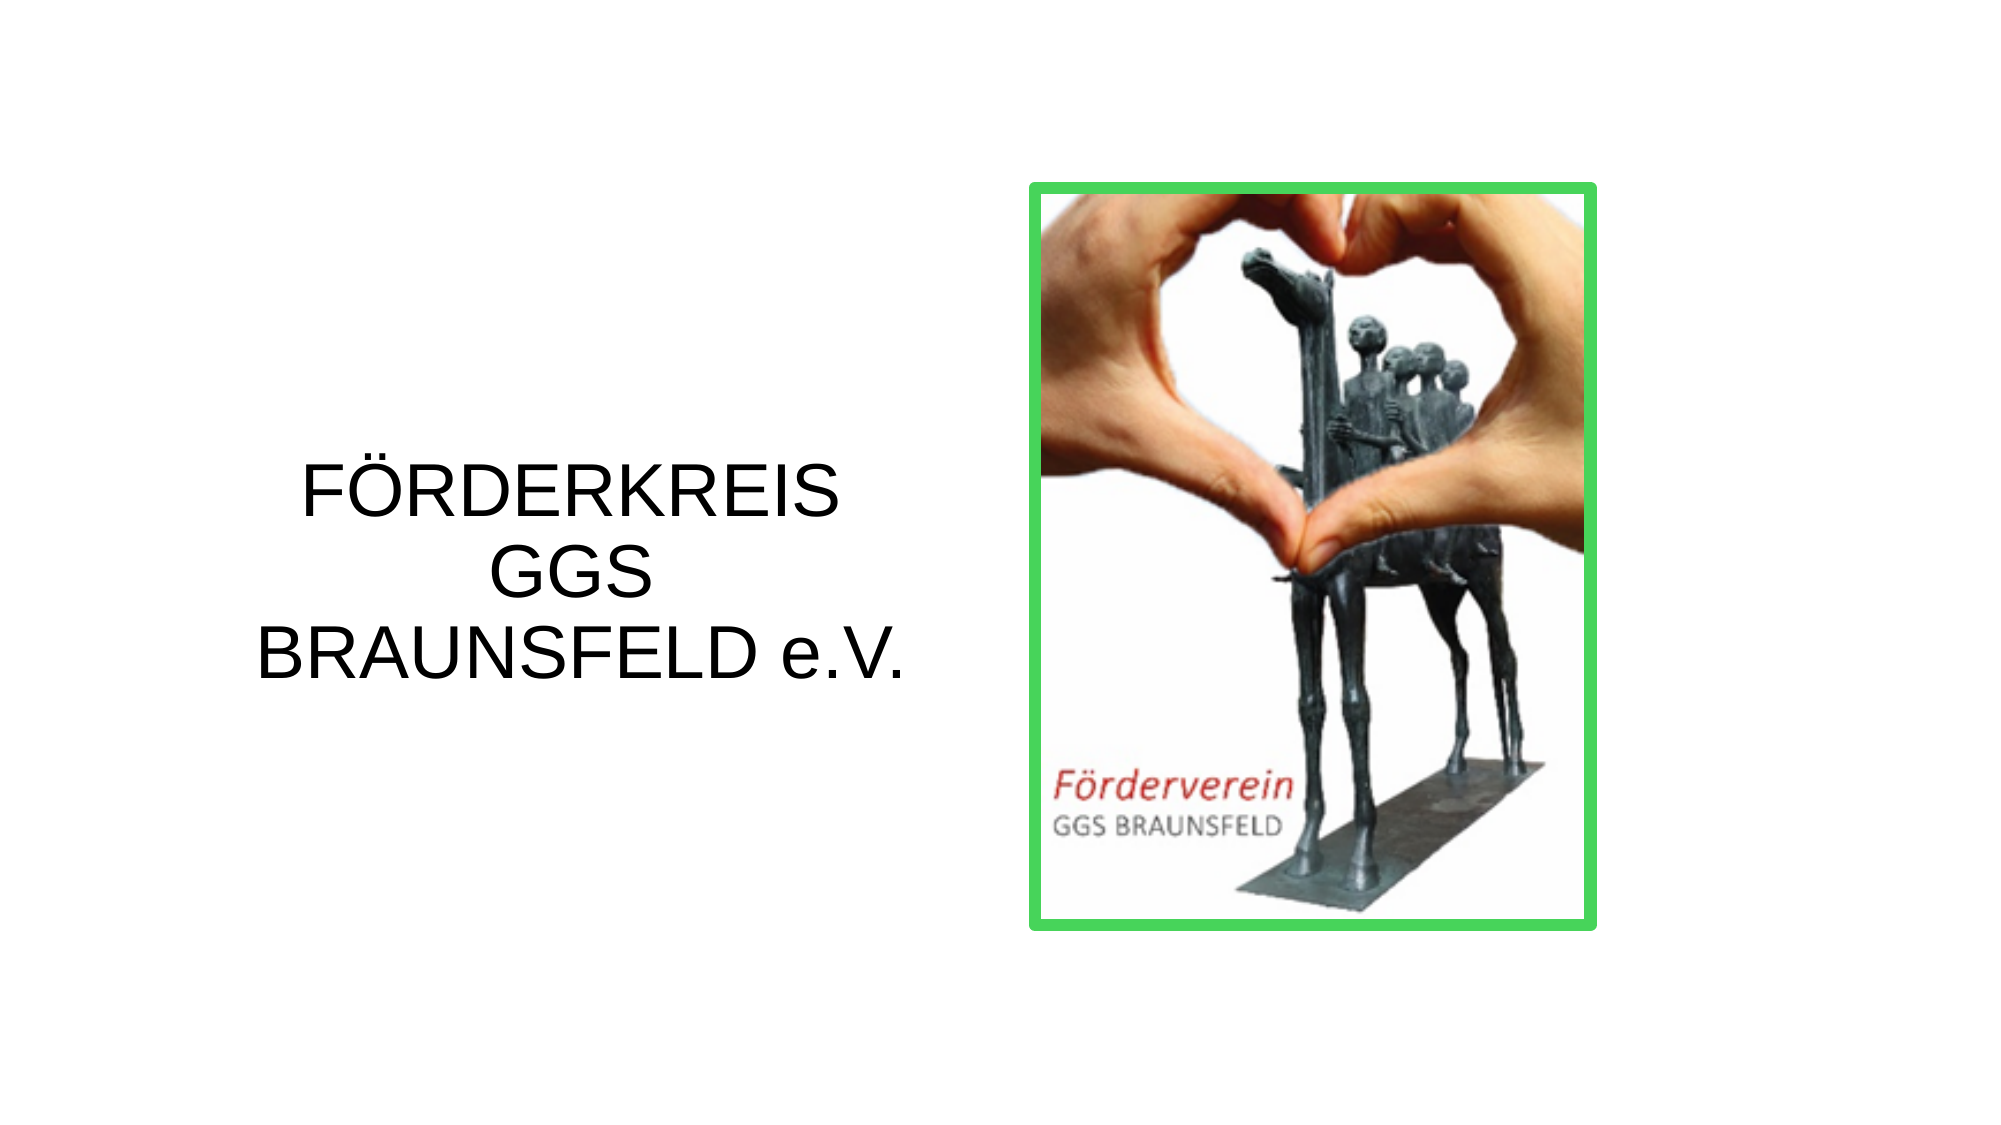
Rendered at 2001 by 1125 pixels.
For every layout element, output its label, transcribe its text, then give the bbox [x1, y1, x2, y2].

title FÖRDERKREIS GGS BRAUNSFELD e.V. [0, 444, 1029, 514]
picture [1041, 194, 1585, 919]
